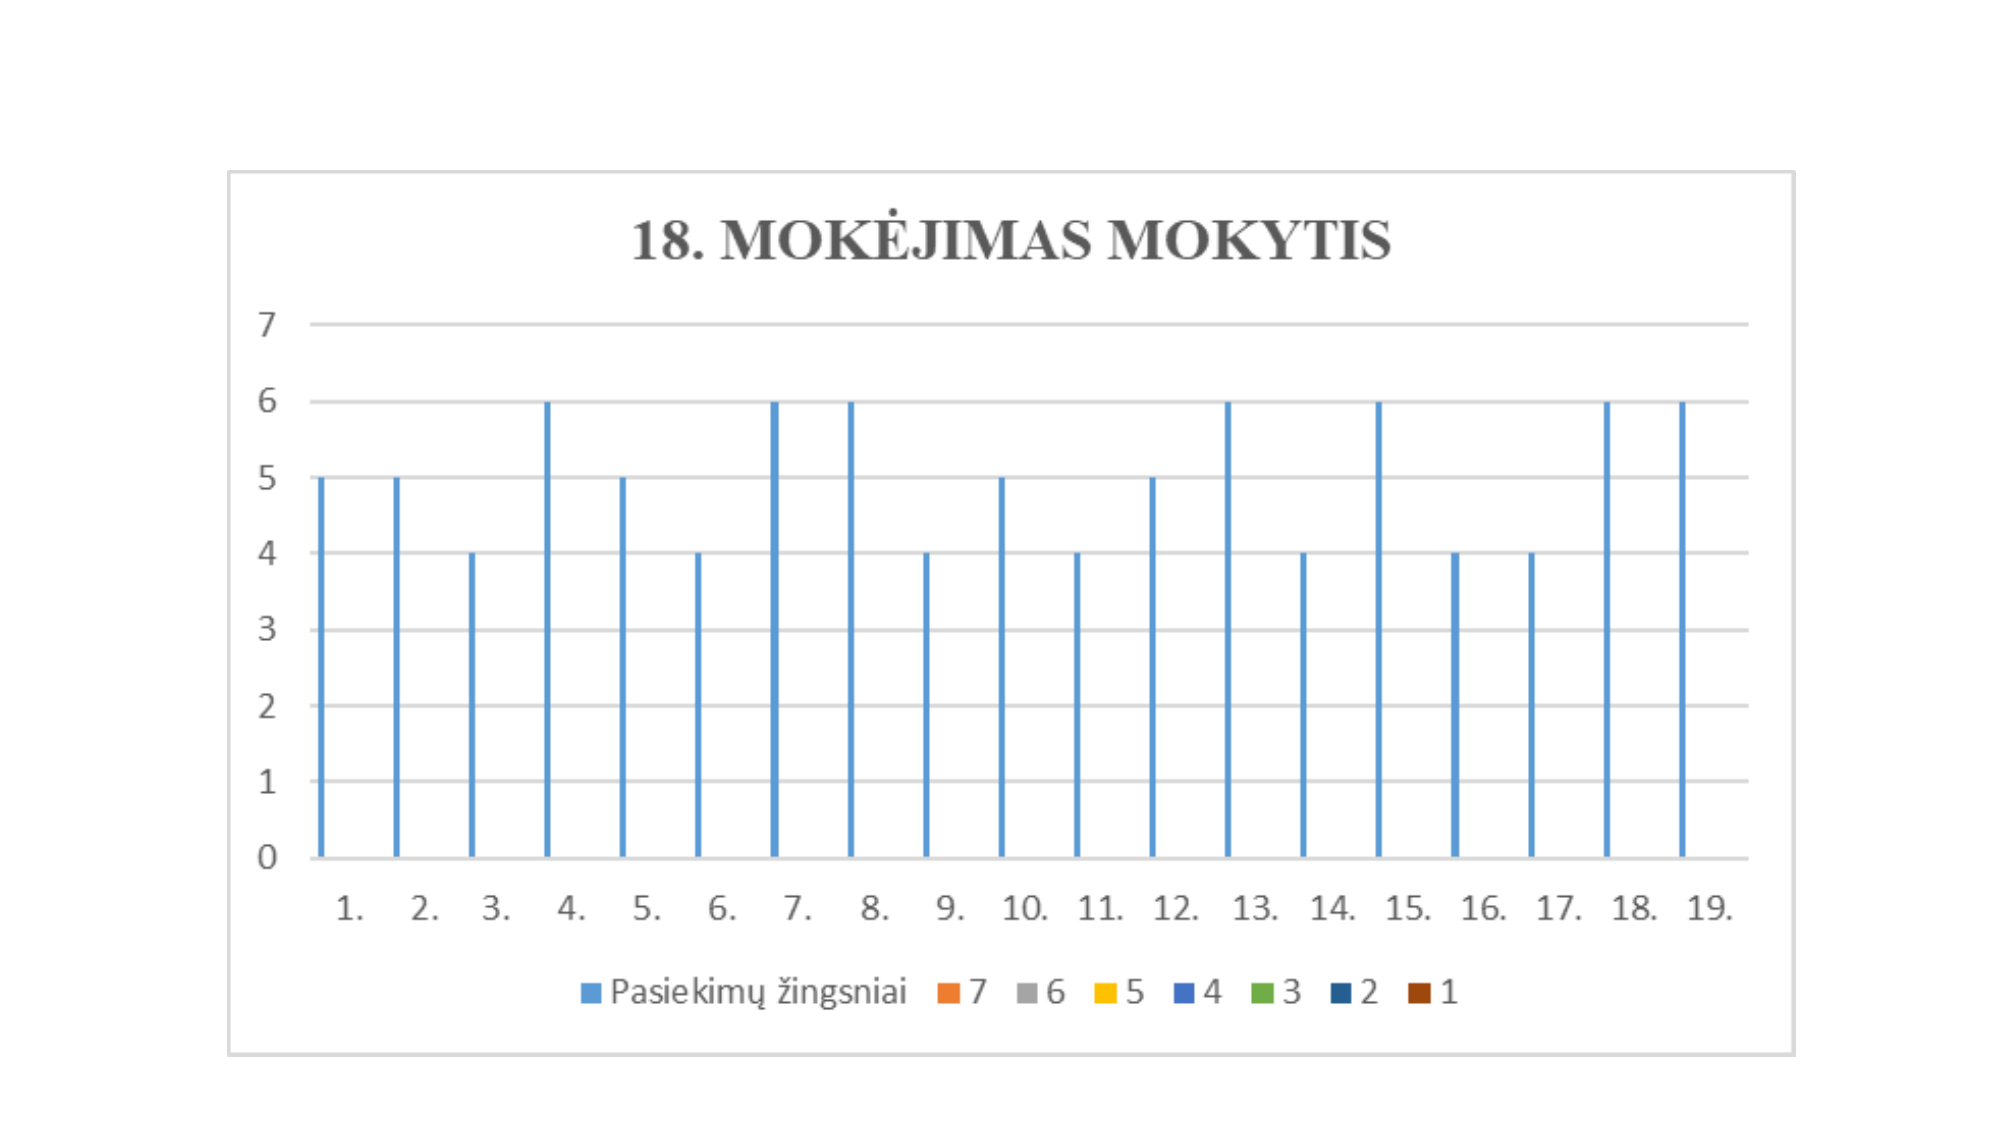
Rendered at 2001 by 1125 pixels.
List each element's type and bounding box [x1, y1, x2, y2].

picture [227, 170, 1796, 1057]
